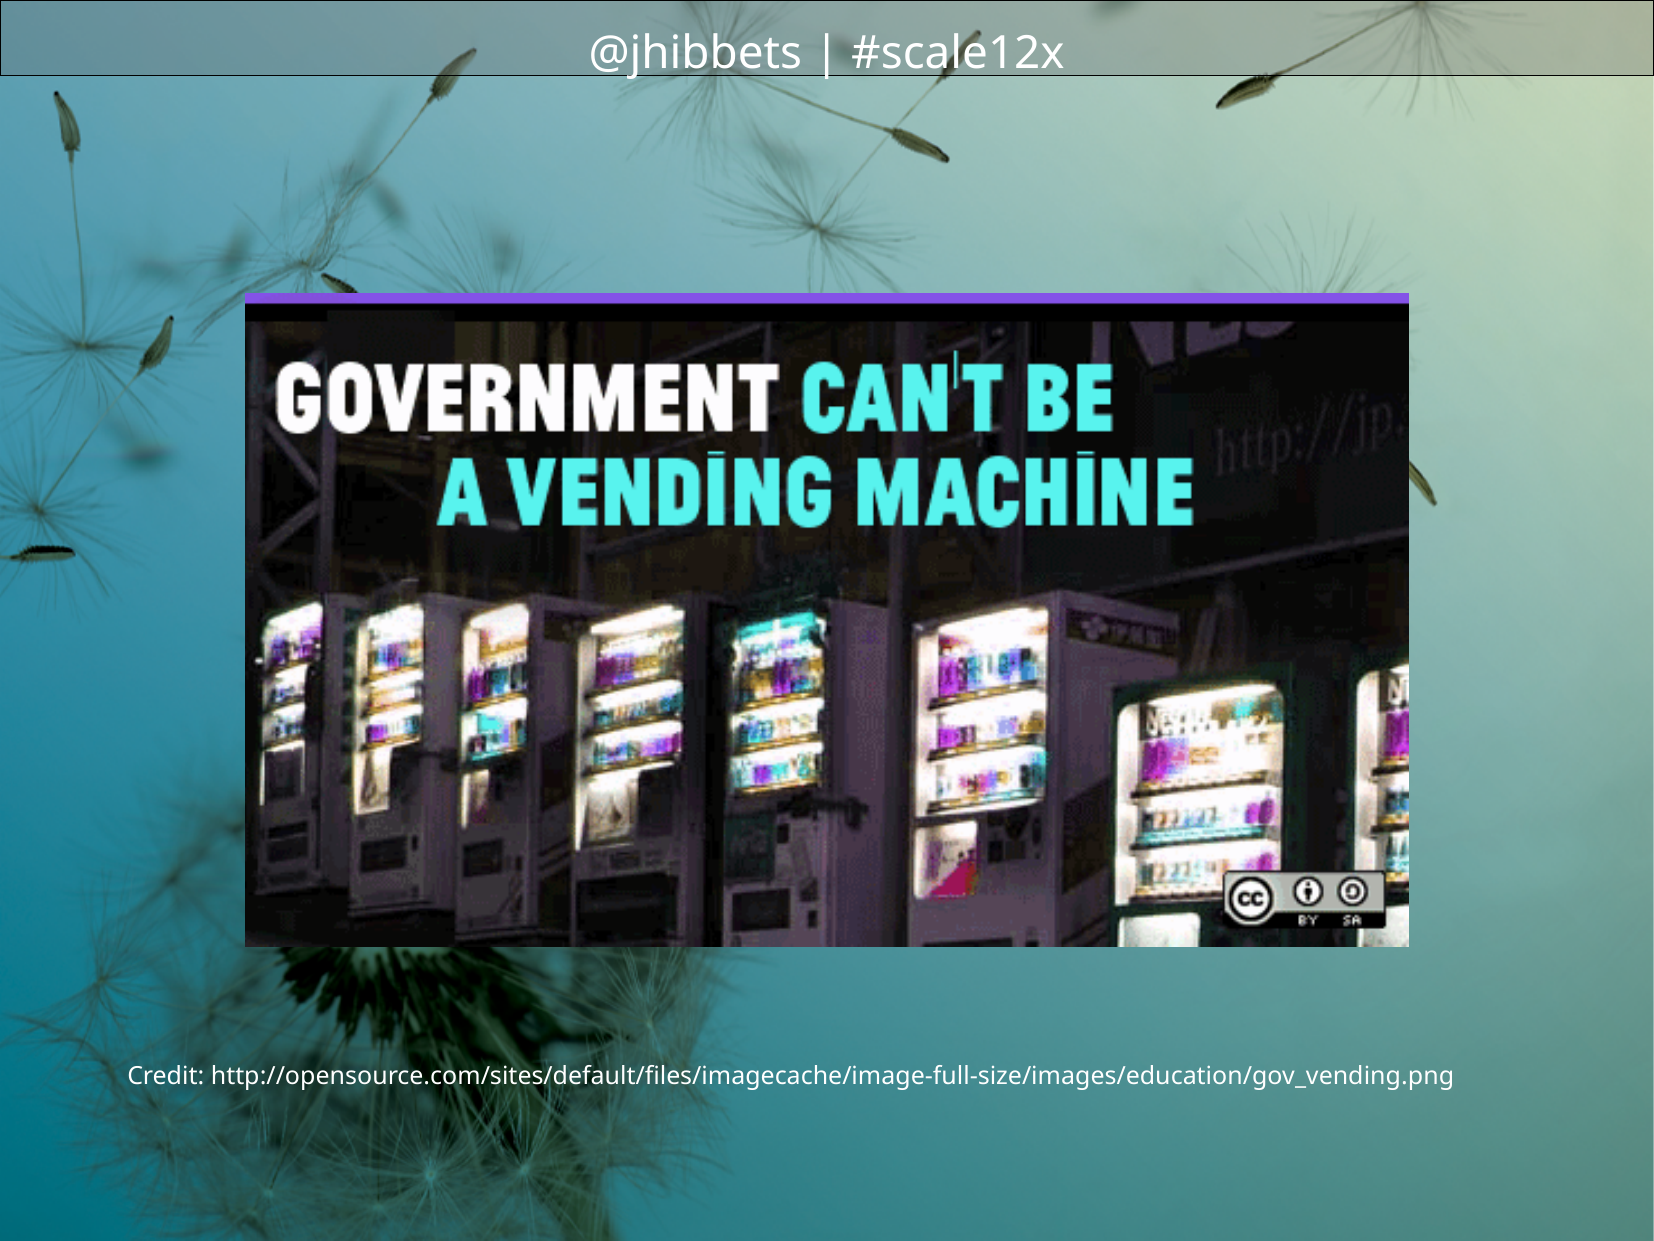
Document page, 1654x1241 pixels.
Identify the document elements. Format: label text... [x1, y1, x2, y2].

picture [0, 76, 1654, 1241]
text_box Credit: http://opensource.com/sites/default/files/imagecache/image-full-size/images/education/gov_vending.png [112, 1050, 1492, 1093]
